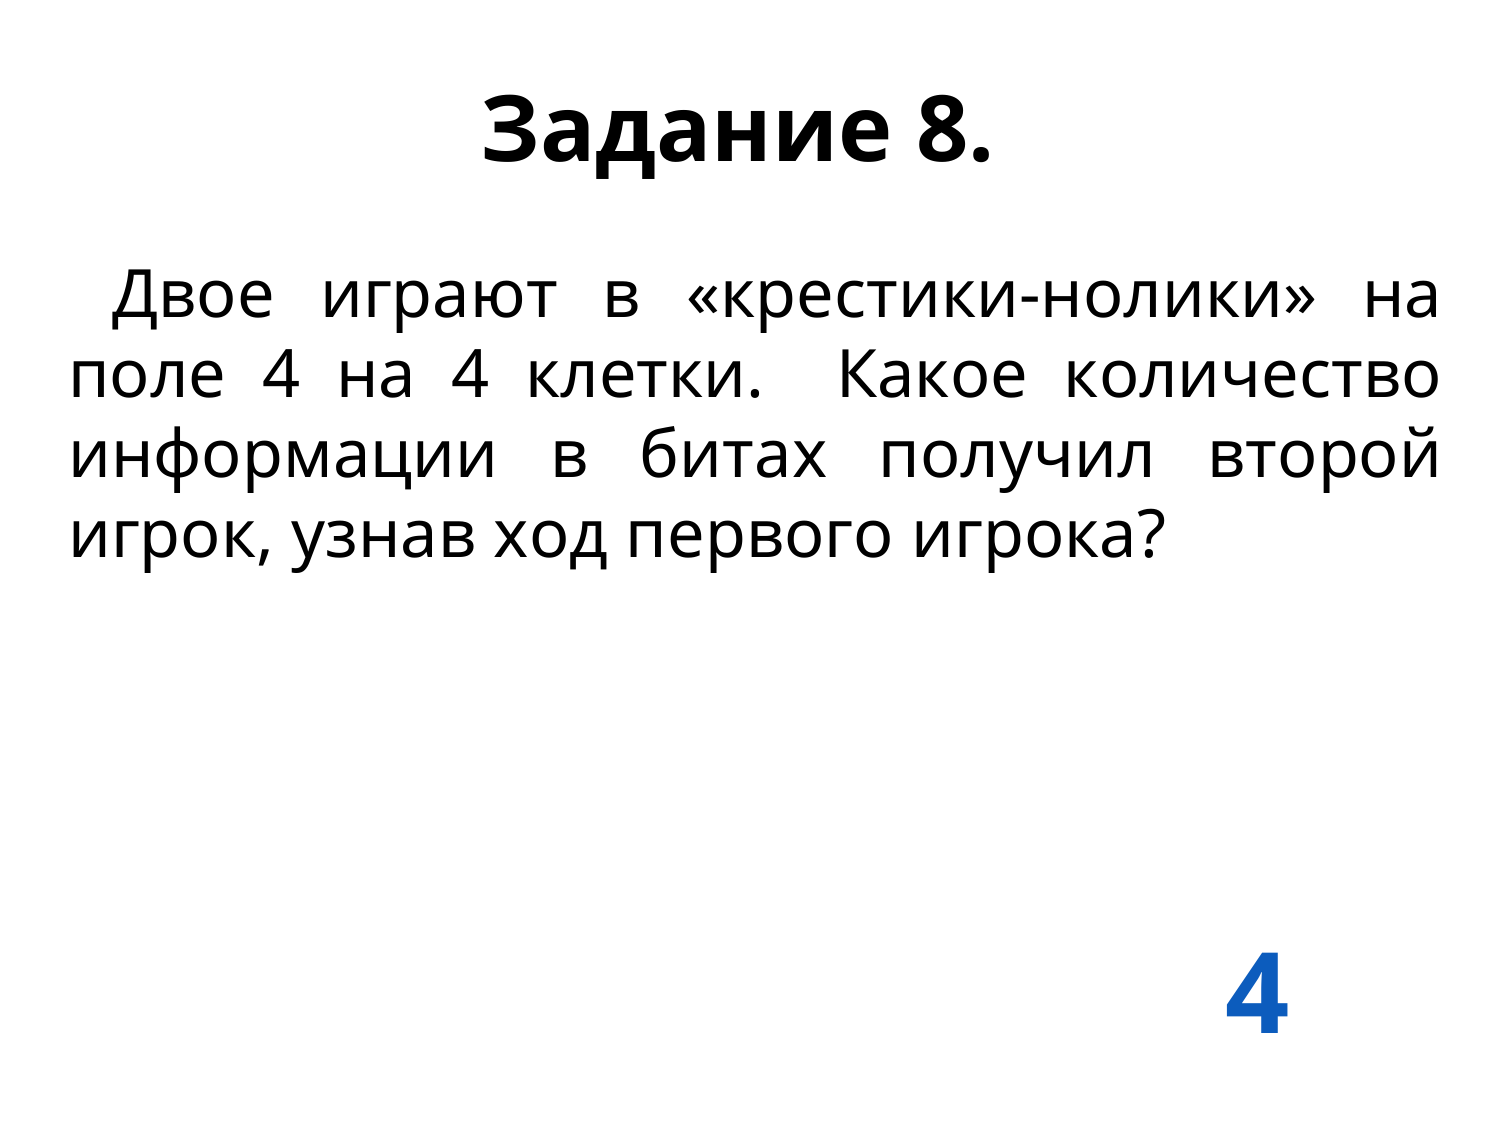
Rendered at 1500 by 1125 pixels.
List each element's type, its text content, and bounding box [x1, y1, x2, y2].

text_box 4 [1210, 913, 1418, 1064]
title Задание 8. [75, 62, 1426, 243]
list Двое играют в «крестики-нолики» на поле 4 на 4 клетки. Какое количество информации в битах получил второй игрок, узнав ход первого игрока? [53, 243, 1459, 1083]
